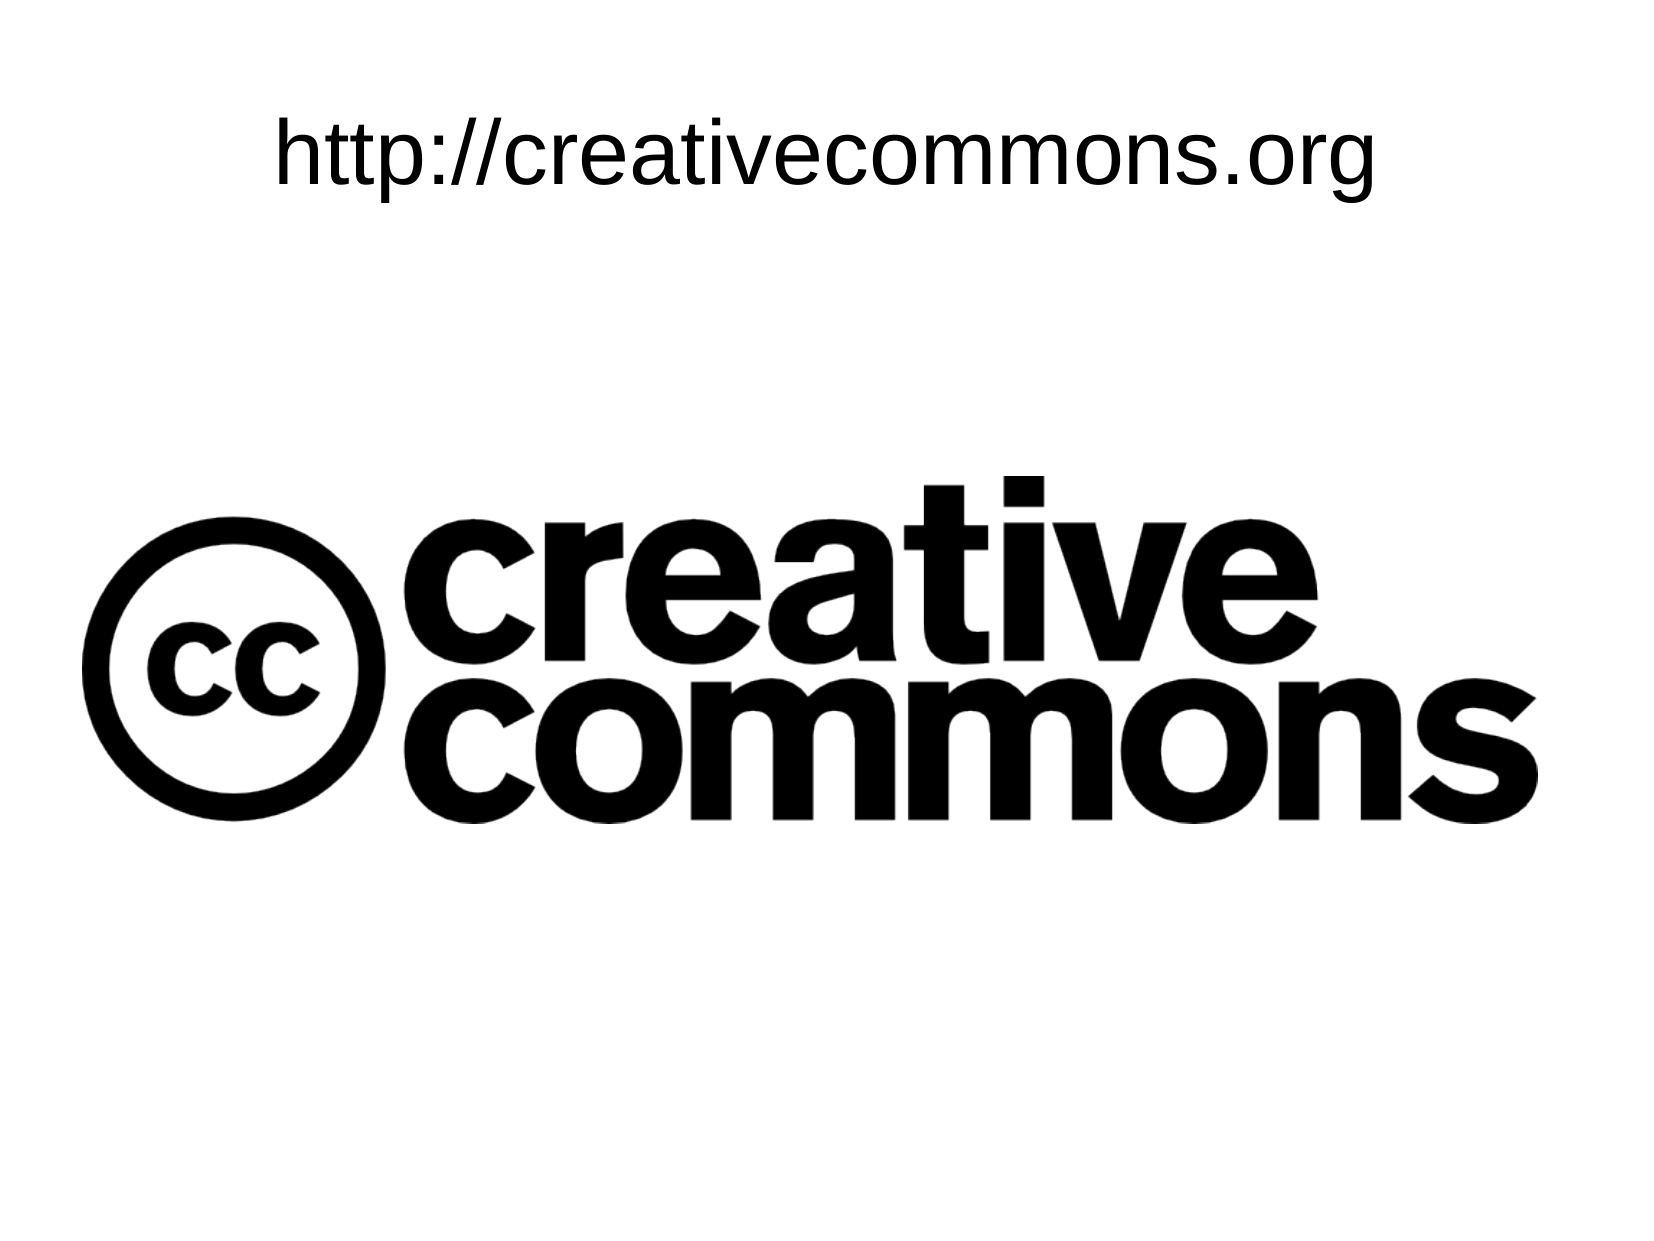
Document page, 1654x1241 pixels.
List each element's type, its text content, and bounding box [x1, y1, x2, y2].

title http://creativecommons.org [82, 49, 1571, 257]
picture [82, 476, 1538, 824]
